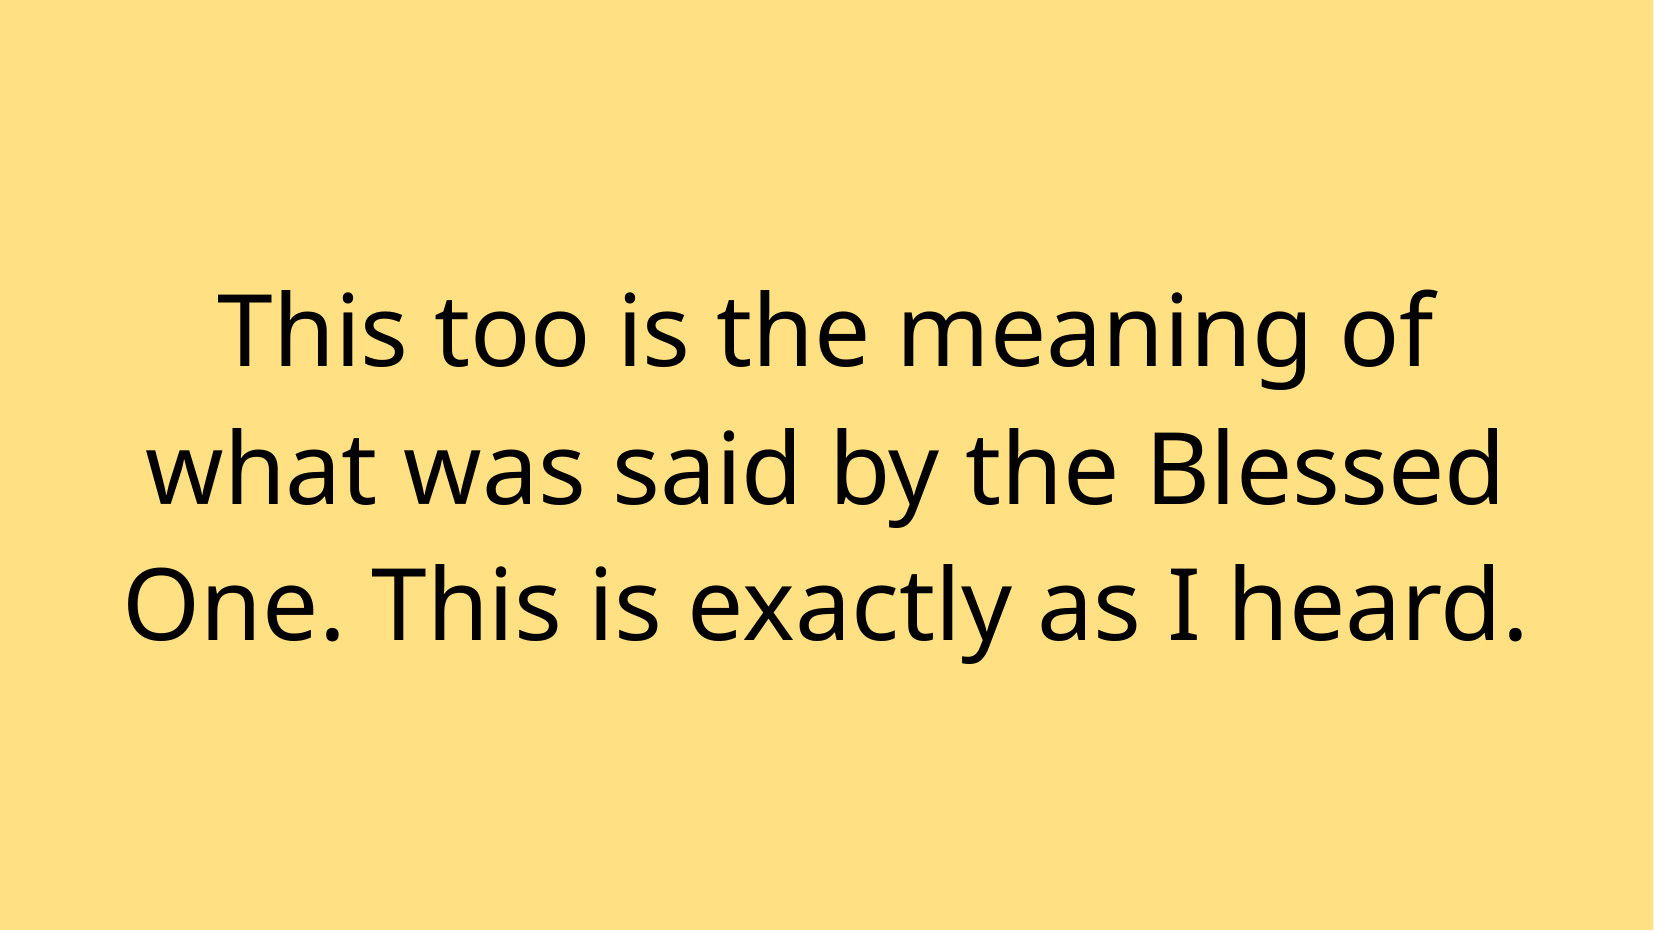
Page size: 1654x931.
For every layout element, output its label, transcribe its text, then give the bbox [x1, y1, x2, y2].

subtitle This too is the meaning of what was said by the Blessed One. This is exactly as I heard. [82, 0, 1571, 931]
